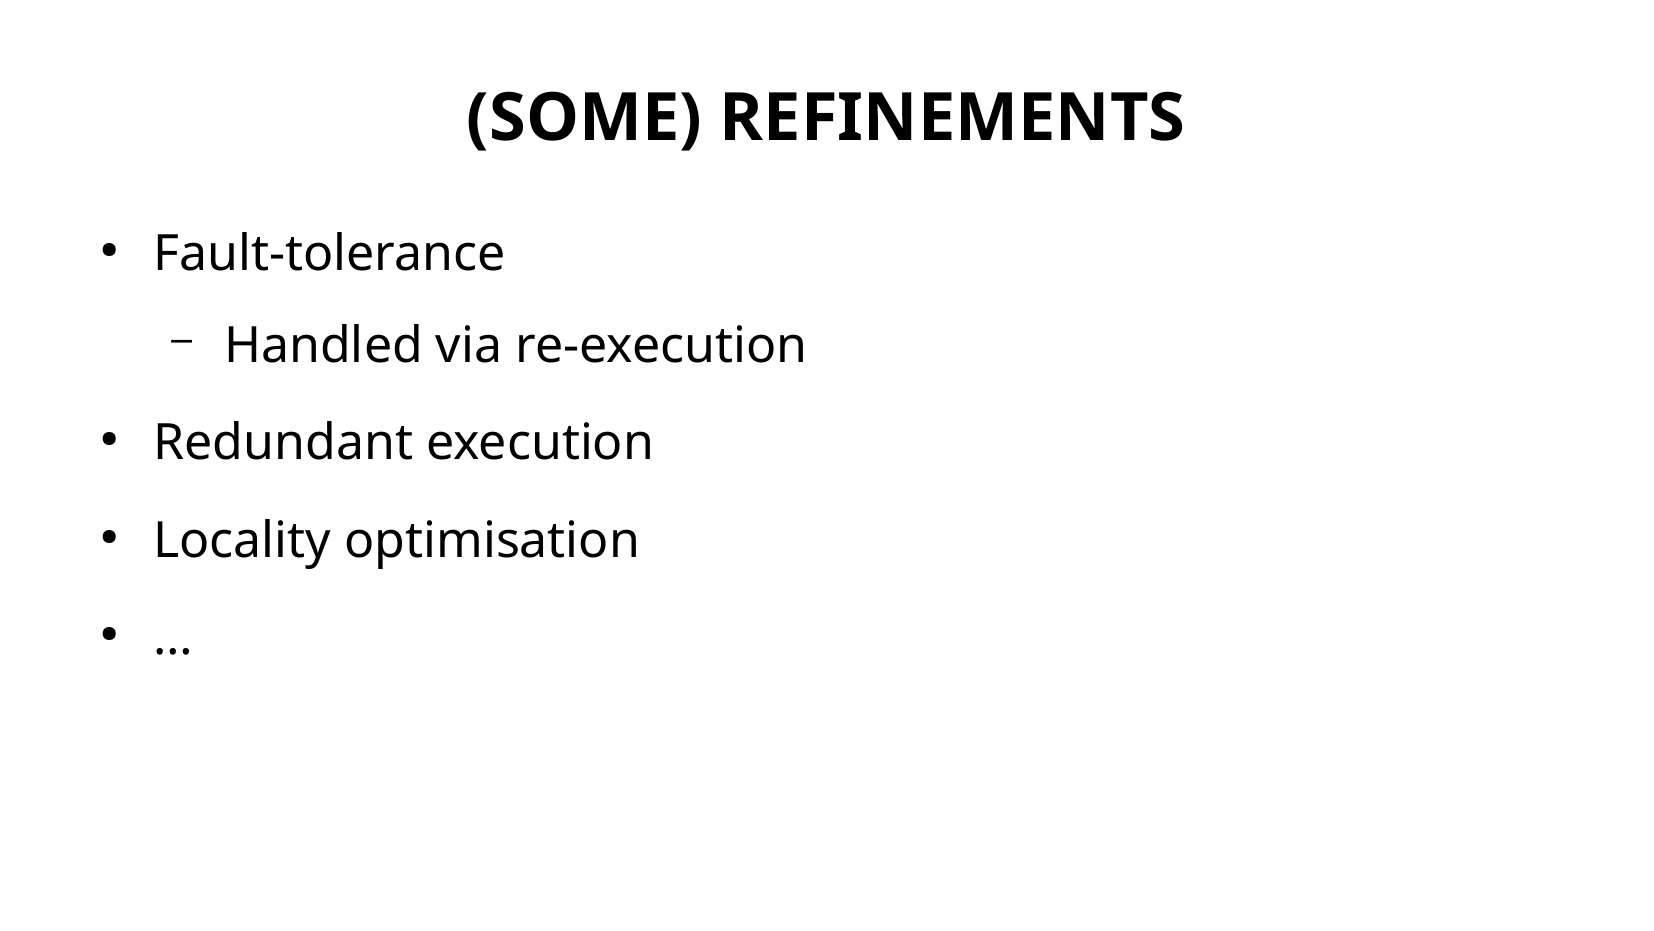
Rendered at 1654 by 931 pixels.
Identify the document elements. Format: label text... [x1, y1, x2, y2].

title (SOME) REFINEMENTS [82, 36, 1571, 193]
list Fault-tolerance Handled via re-execution Redundant execution Locality optimisation … [82, 217, 1571, 757]
